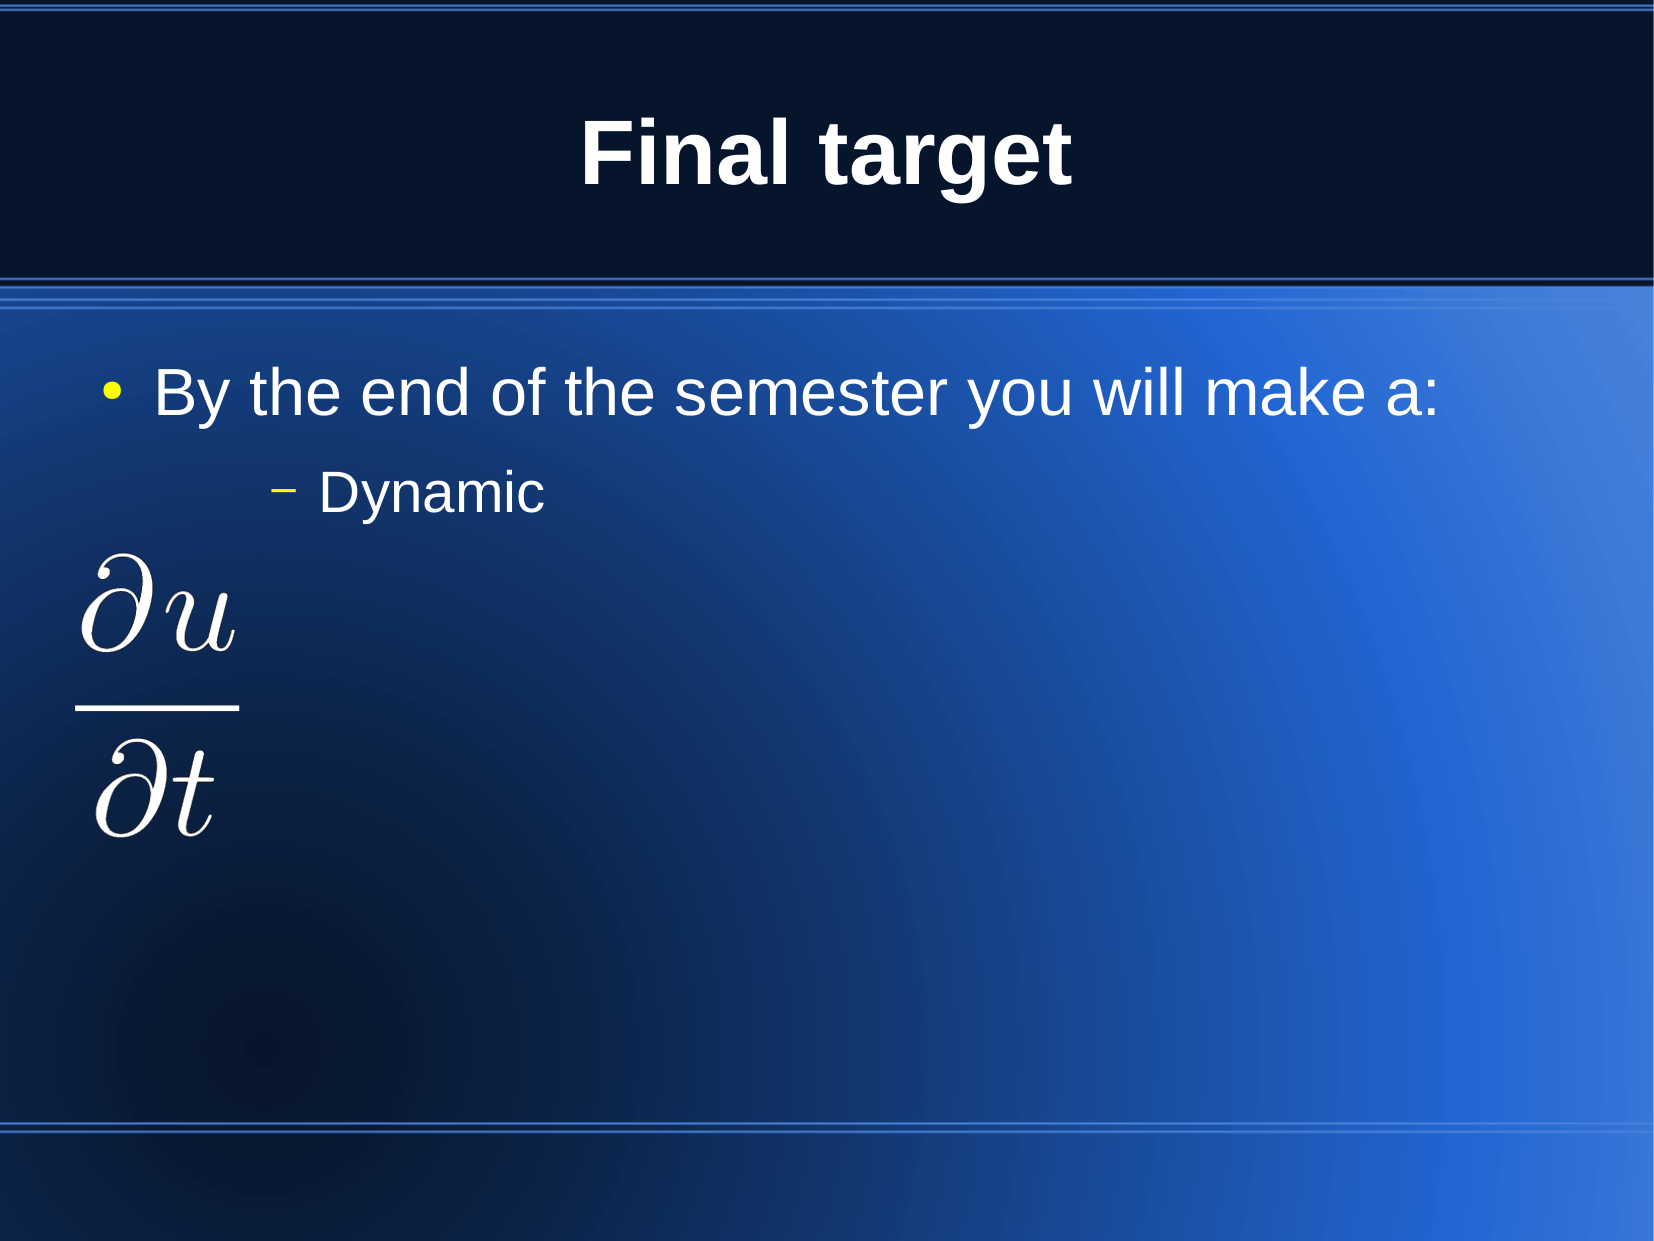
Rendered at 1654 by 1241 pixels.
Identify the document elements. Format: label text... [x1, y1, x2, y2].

list By the end of the semester you will make a: Dynamic [82, 355, 1571, 1075]
title Final target [82, 49, 1571, 257]
picture [0, 0, 1654, 1241]
